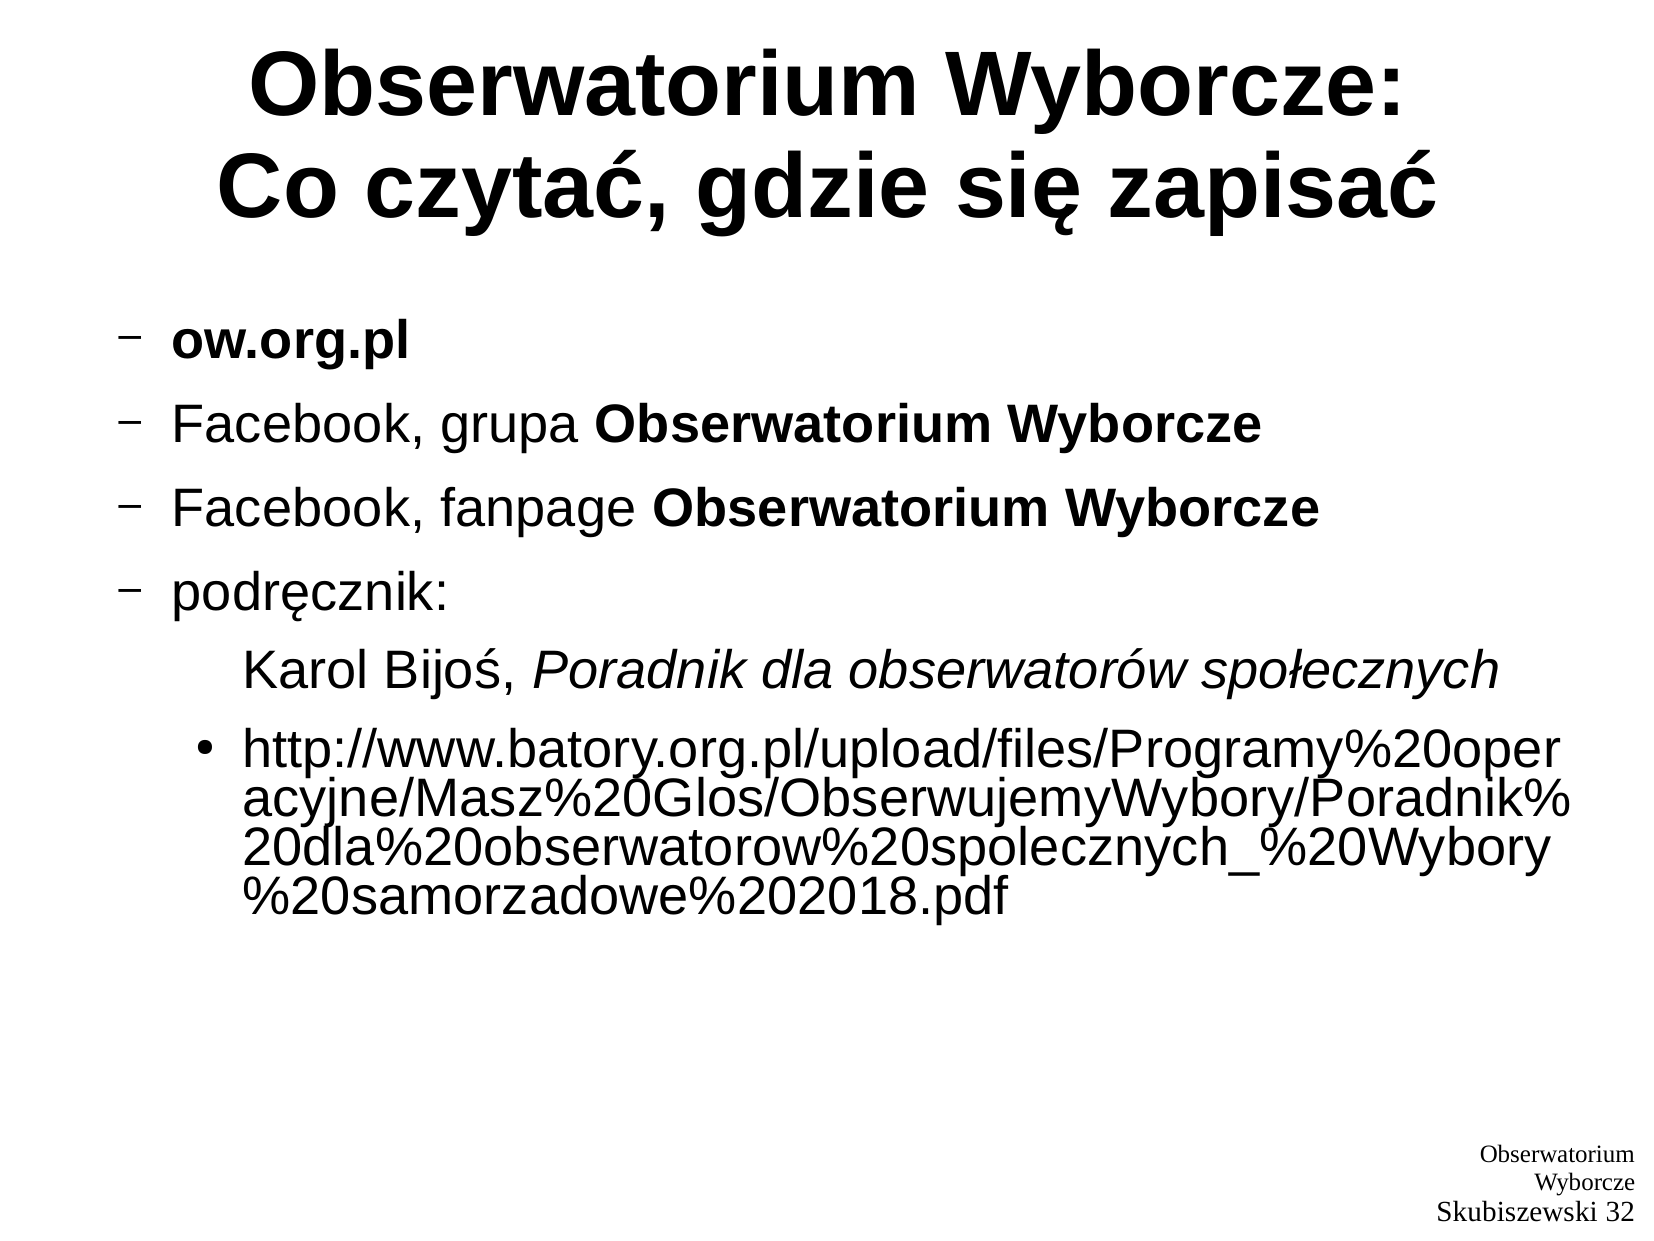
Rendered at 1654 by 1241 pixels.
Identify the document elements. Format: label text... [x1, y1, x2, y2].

list ow.org.pl Facebook, grupa Obserwatorium Wyborcze Facebook, fanpage Obserwatorium Wyborcze podręcznik: Karol Bijoś, Poradnik dla obserwatorów społecznych http://www.batory.org.pl/upload/files/Programy%20operacyjne/Masz%20Glos/ObserwujemyWybory/Poradnik%20dla%20obserwatorow%20spolecznych_%20Wybory%20samorzadowe%202018.pdf [30, 225, 1583, 1241]
title Obserwatorium Wyborcze: Co czytać, gdzie się zapisać [84, 32, 1573, 225]
